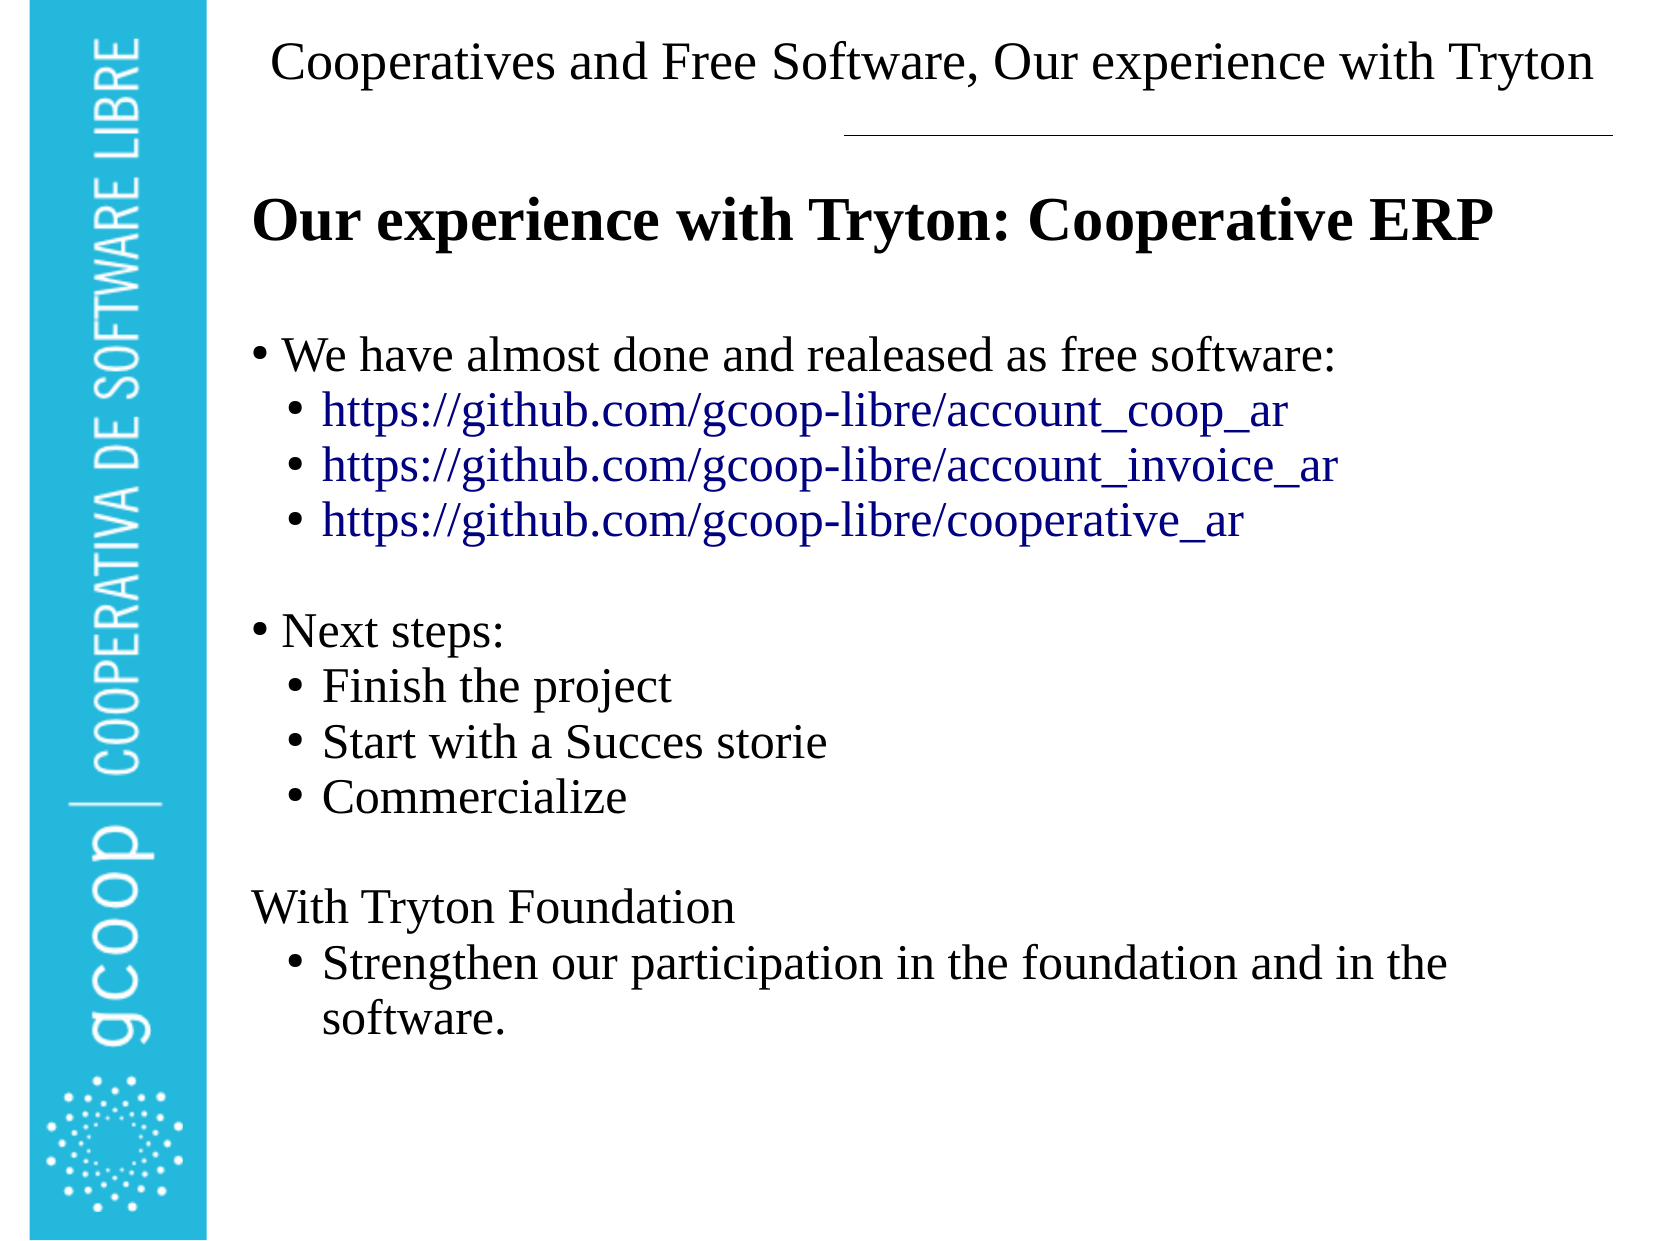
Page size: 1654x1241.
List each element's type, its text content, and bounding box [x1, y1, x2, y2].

text_box Our experience with Tryton: Cooperative ERP [236, 177, 1565, 274]
text_box [29, 0, 207, 1241]
picture [46, 38, 183, 1212]
text_box Cooperatives and Free Software, Our experience with Tryton [242, 23, 1625, 104]
text_box We have almost done and realeased as free software: https://github.com/gcoop-libre/account_coop_ar https://github.com/gcoop-libre/account_invoice_ar https://github.com/gcoop-libre/cooperative_ar Next steps: Finish the project Start with a Succes storie Commercialize With Tryton Foundation Strengthen our participation in the foundation and in the software. [236, 319, 1607, 1181]
